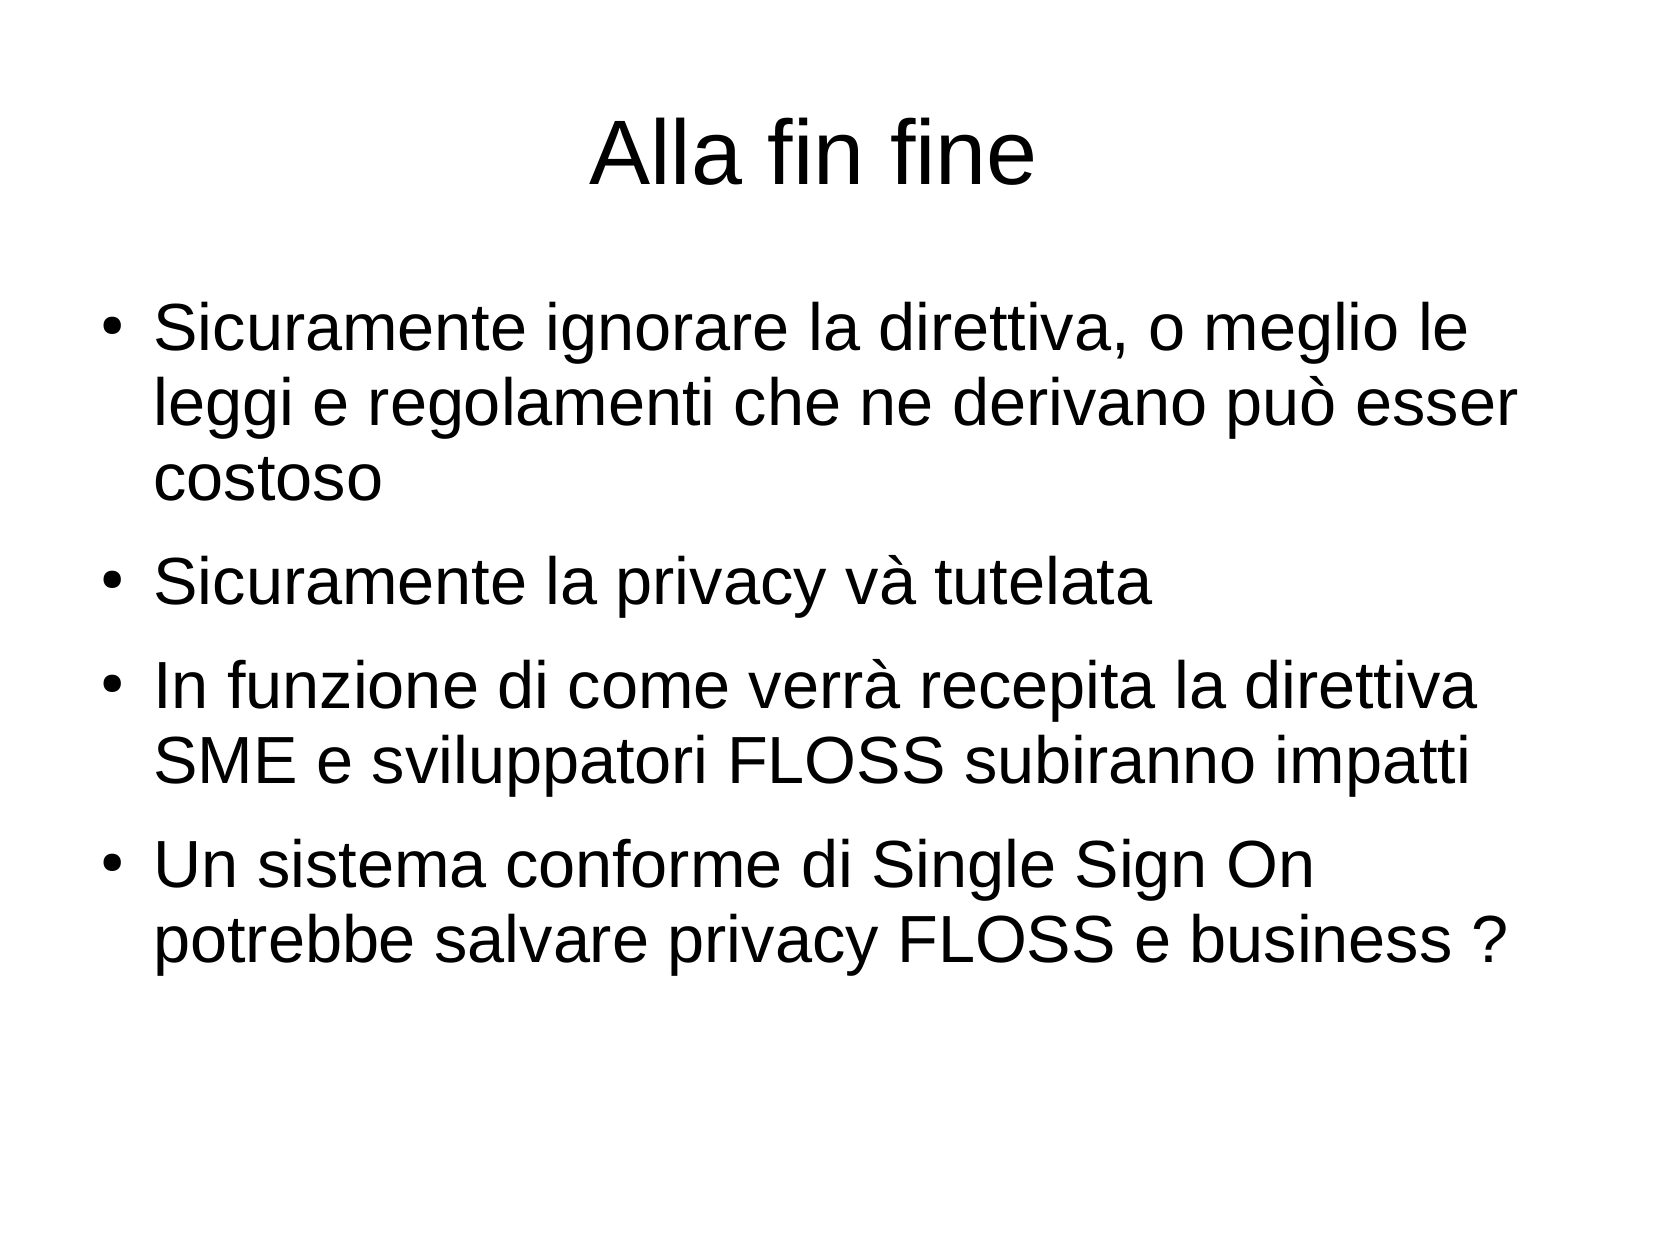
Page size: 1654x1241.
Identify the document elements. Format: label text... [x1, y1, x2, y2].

title Alla fin fine [82, 49, 1571, 257]
list Sicuramente ignorare la direttiva, o meglio le leggi e regolamenti che ne derivano può esser costoso Sicuramente la privacy và tutelata In funzione di come verrà recepita la direttiva SME e sviluppatori FLOSS subiranno impatti Un sistema conforme di Single Sign On potrebbe salvare privacy FLOSS e business ? [82, 290, 1571, 1010]
